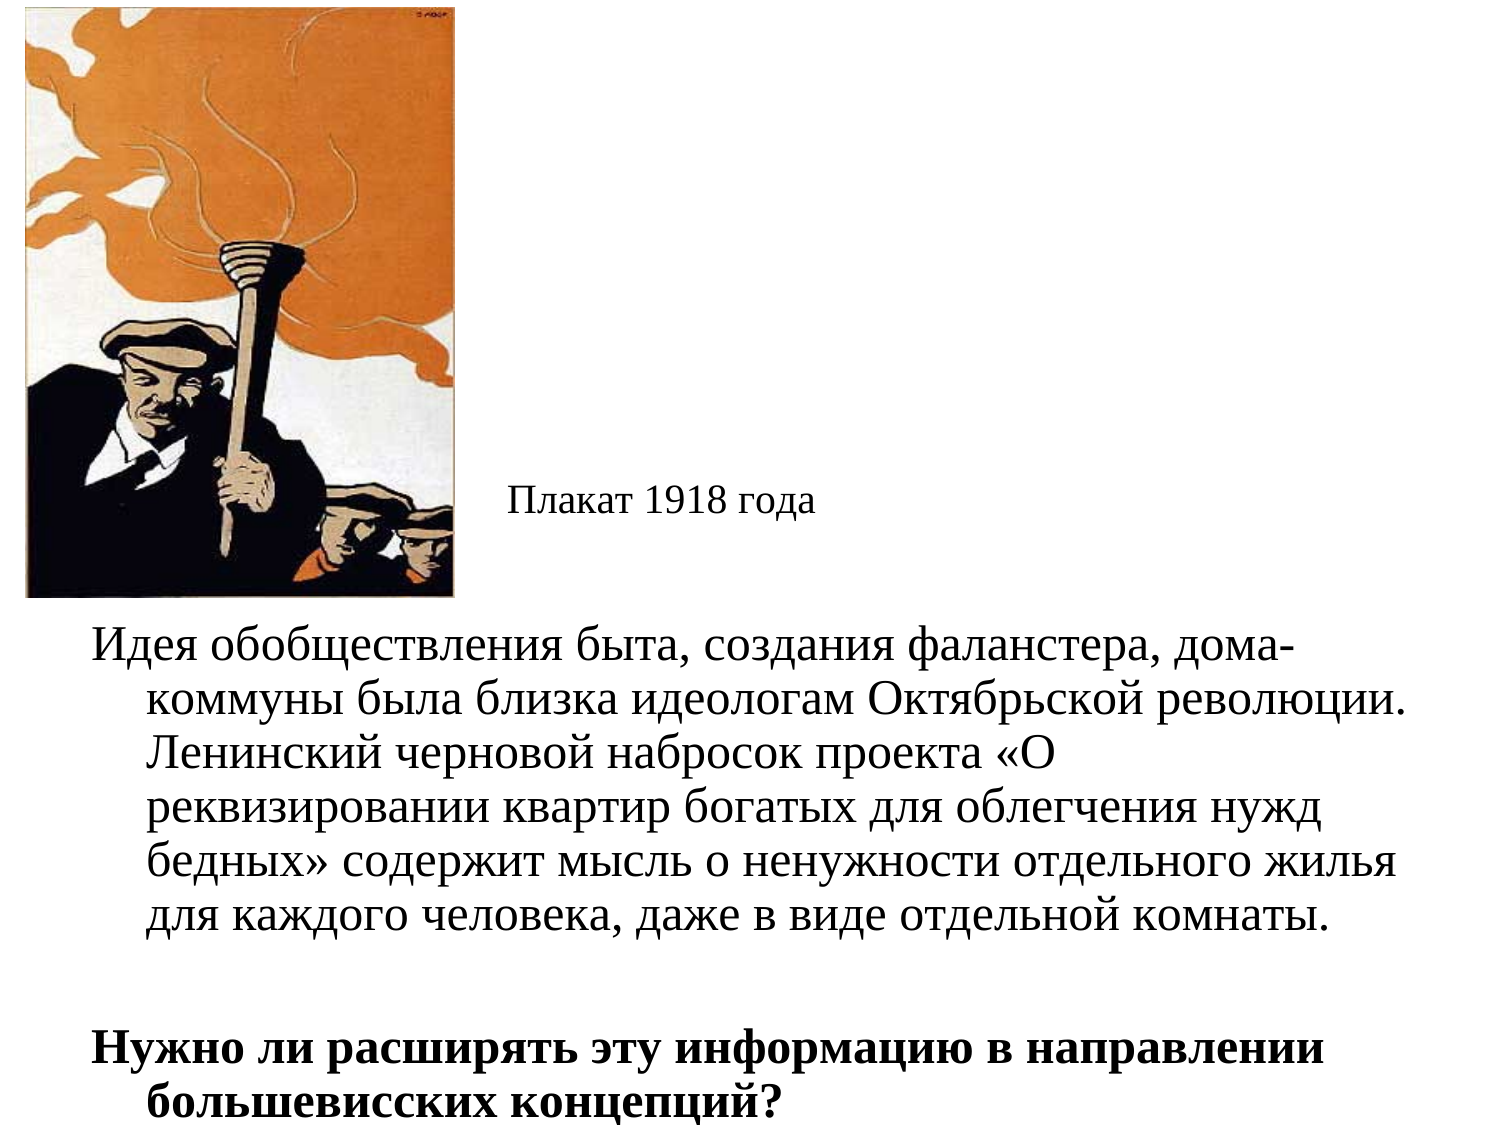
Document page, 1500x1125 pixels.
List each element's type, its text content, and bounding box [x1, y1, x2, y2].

title Плакат 1918 года [455, 464, 1247, 530]
picture [25, 7, 455, 598]
list Идея обобществления быта, создания фаланстера, дома-коммуны была близка идеологам Октябрьской революции. Ленинский черновой набросок проекта «О реквизировании квартир богатых для облегчения нужд бедных» содержит мысль о ненужности отдельного жилья для каждого человека, даже в виде отдельной комнаты. Нужно ли расширять эту информацию в направлении большевисских концепций? [75, 609, 1426, 1125]
